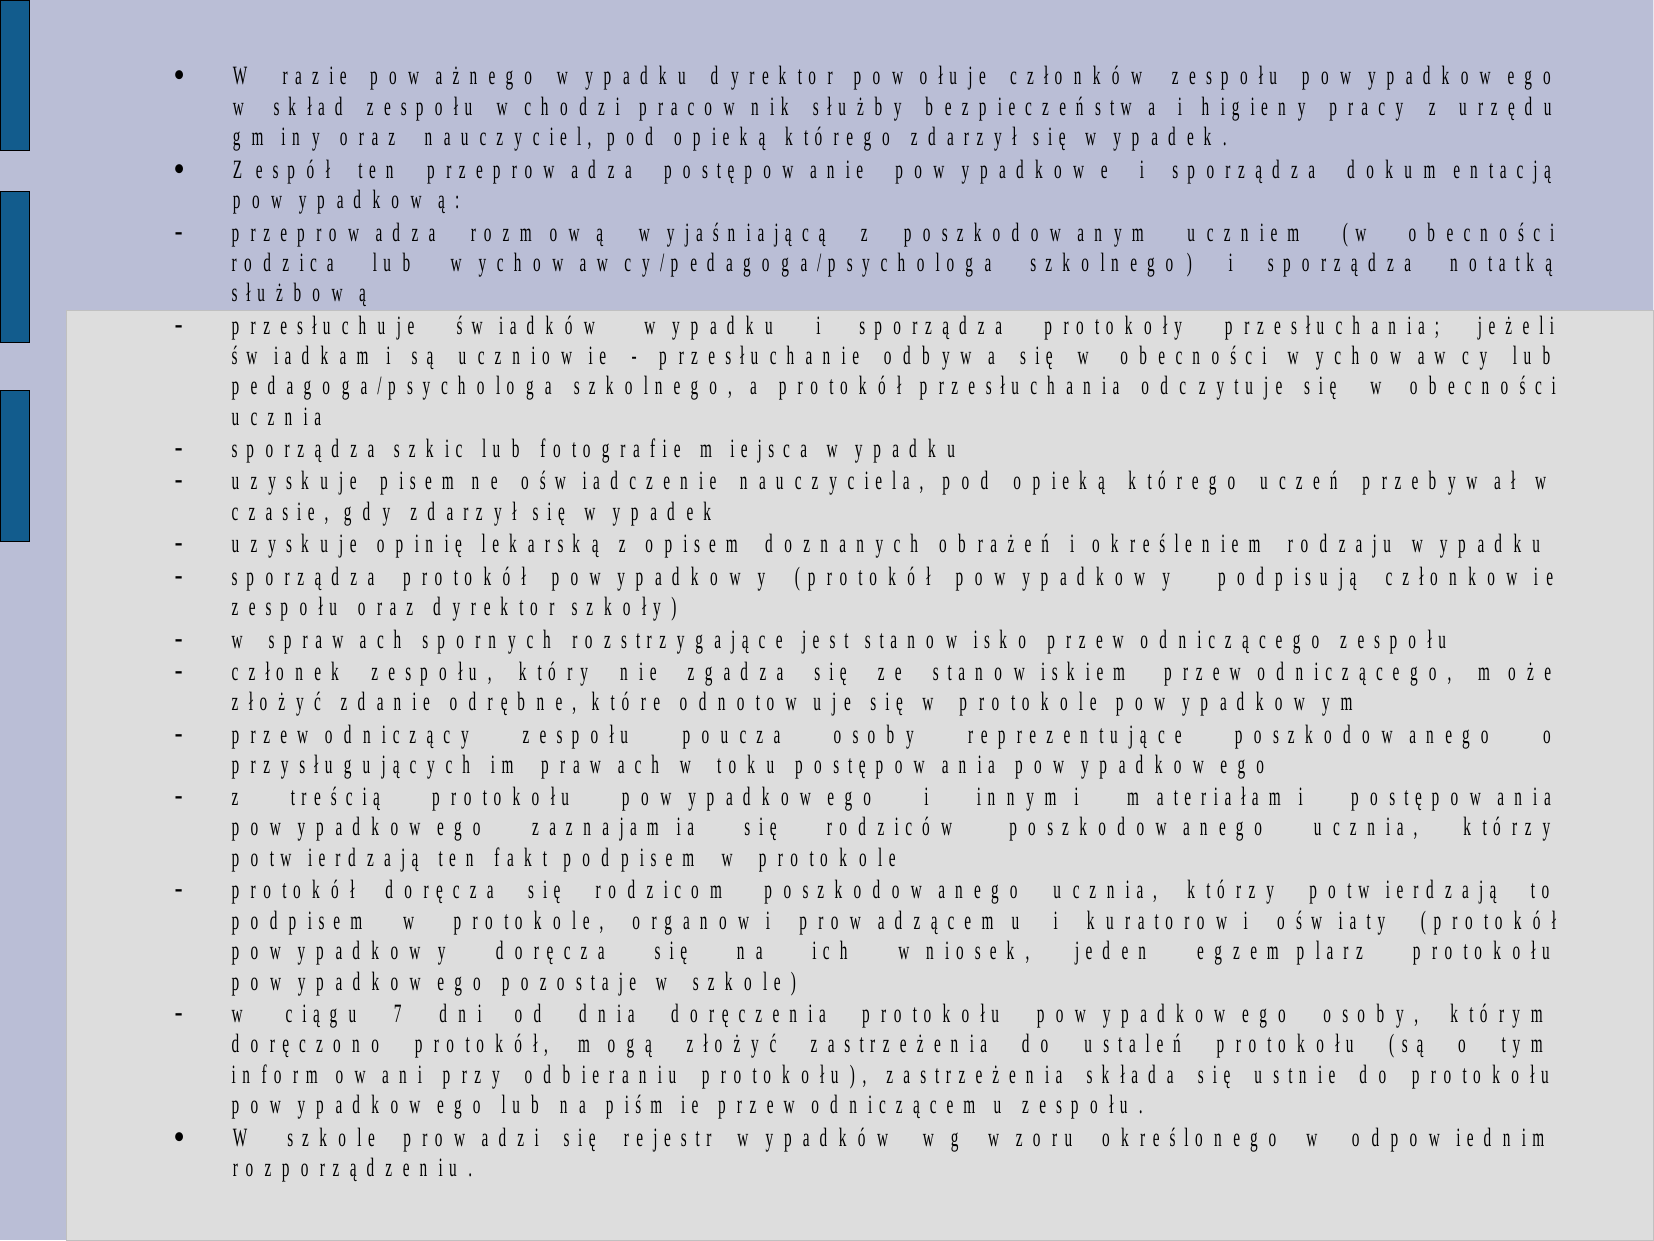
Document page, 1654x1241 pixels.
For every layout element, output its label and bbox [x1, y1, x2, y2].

picture [118, 59, 1565, 1182]
